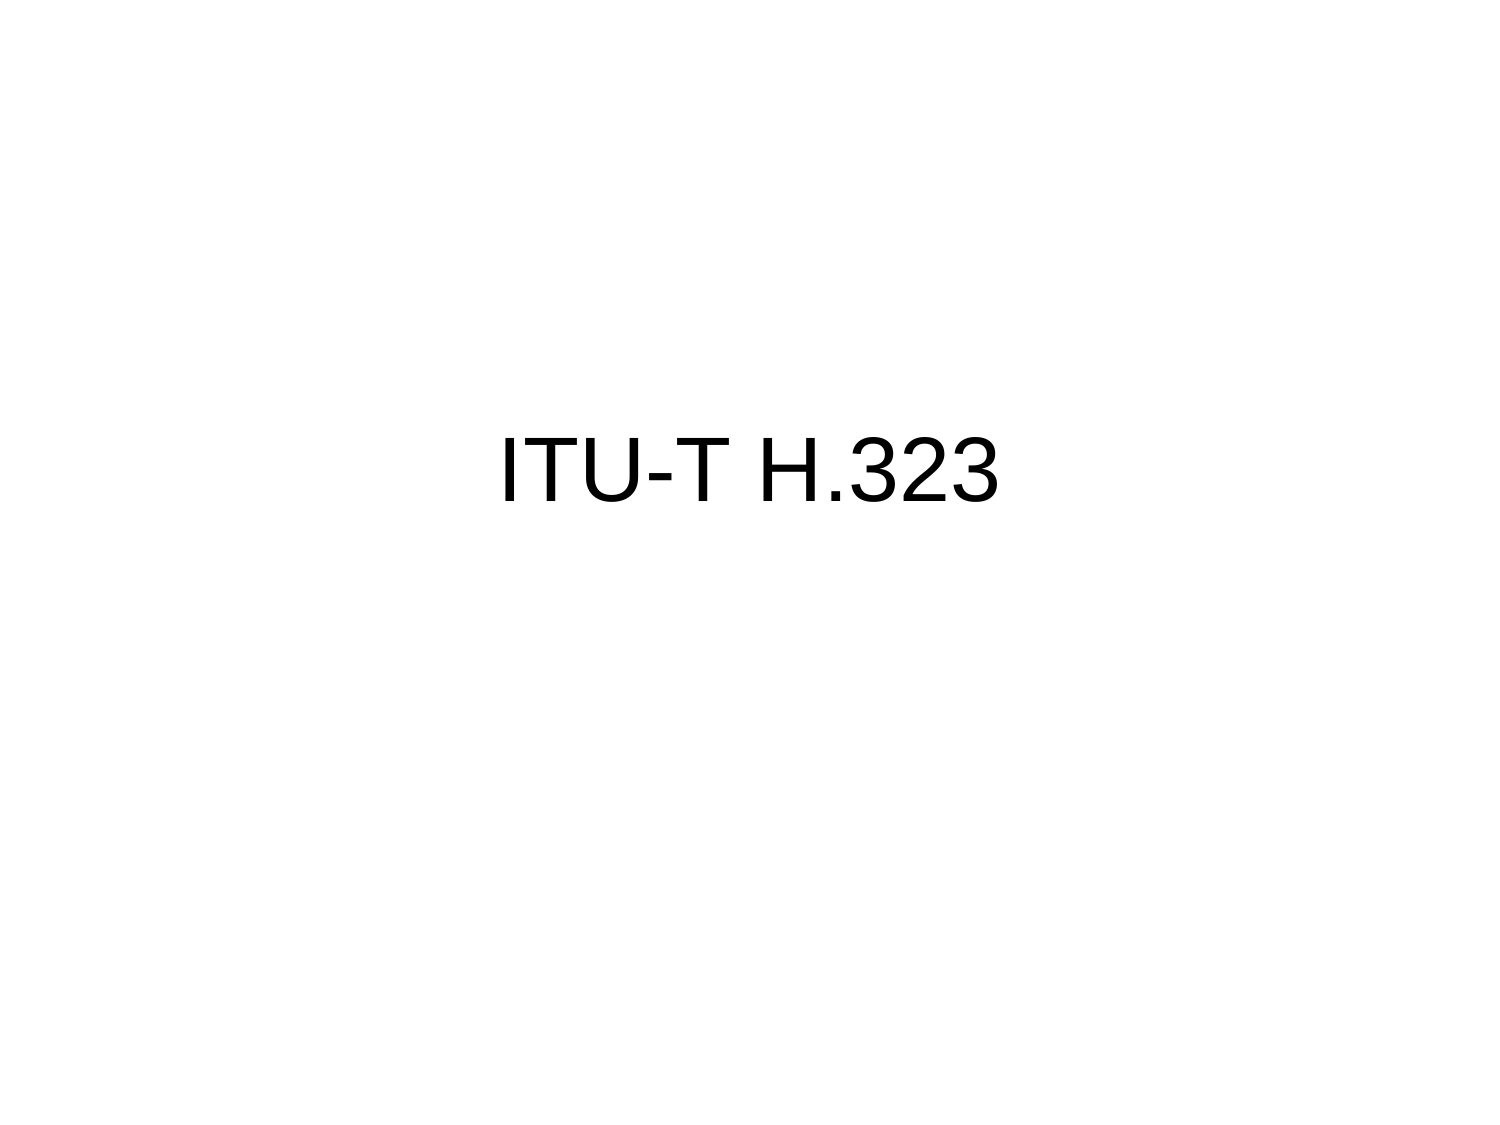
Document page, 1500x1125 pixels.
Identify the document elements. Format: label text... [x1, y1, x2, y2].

title ITU-T H.323 [112, 349, 1388, 591]
